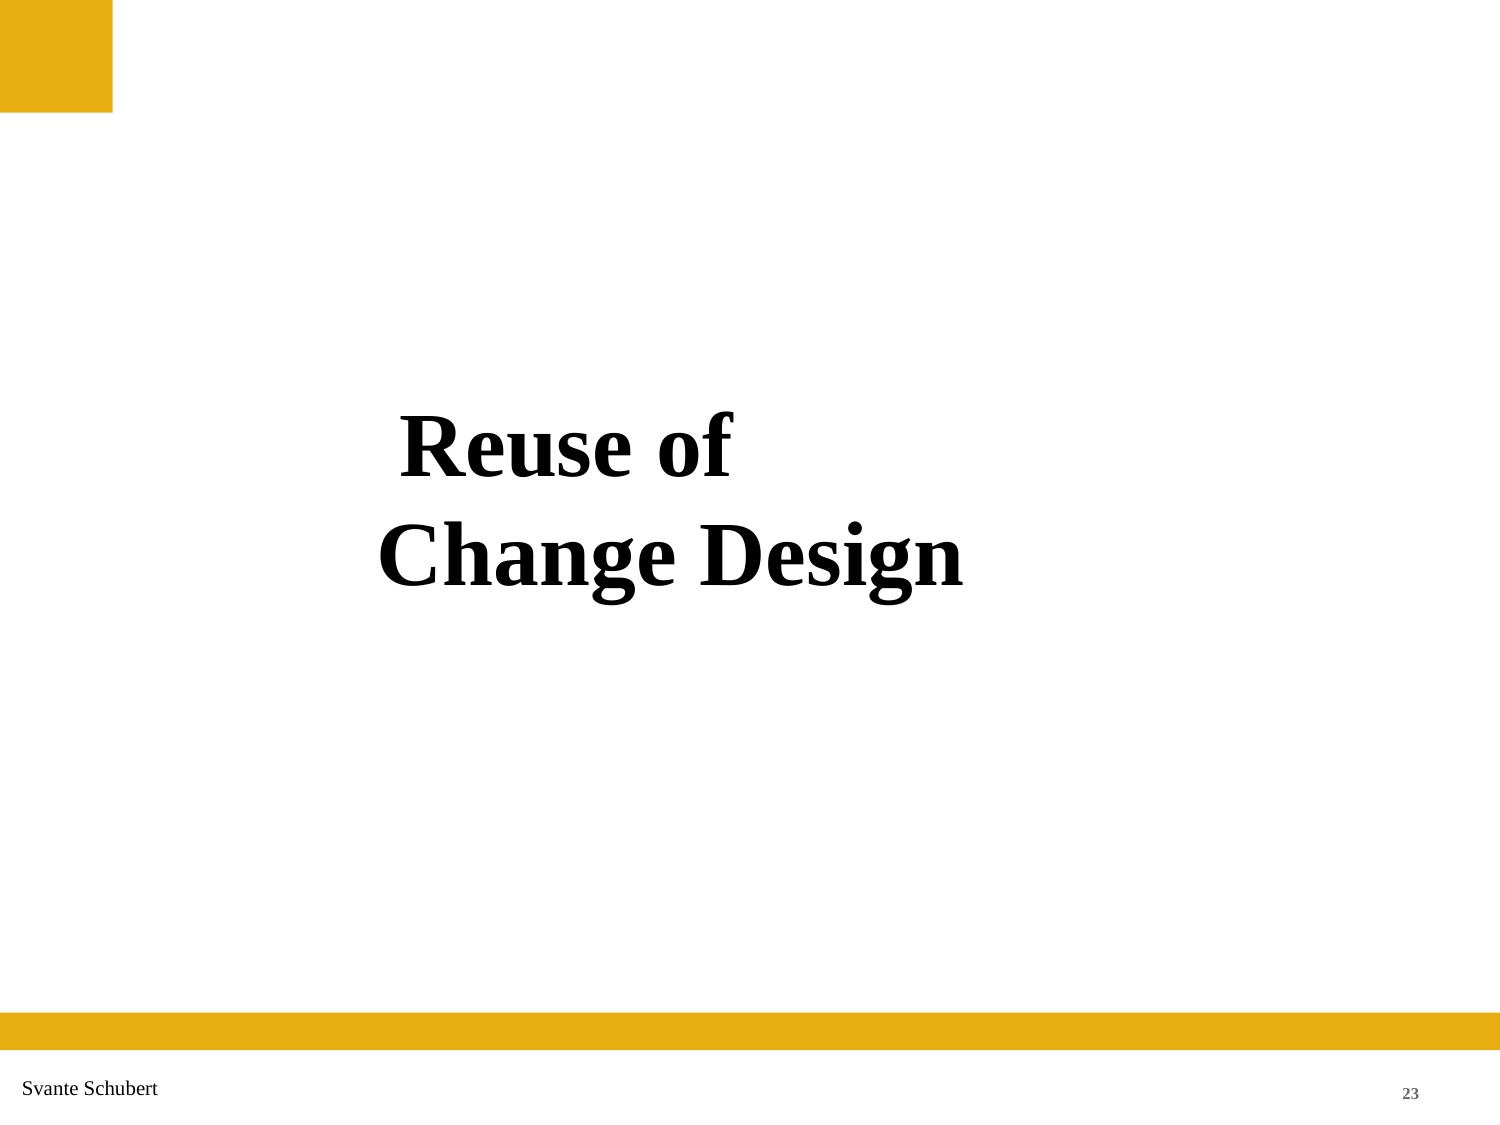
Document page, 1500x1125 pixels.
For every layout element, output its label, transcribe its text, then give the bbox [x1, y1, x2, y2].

title Reuse of Change Design [376, 386, 1174, 707]
